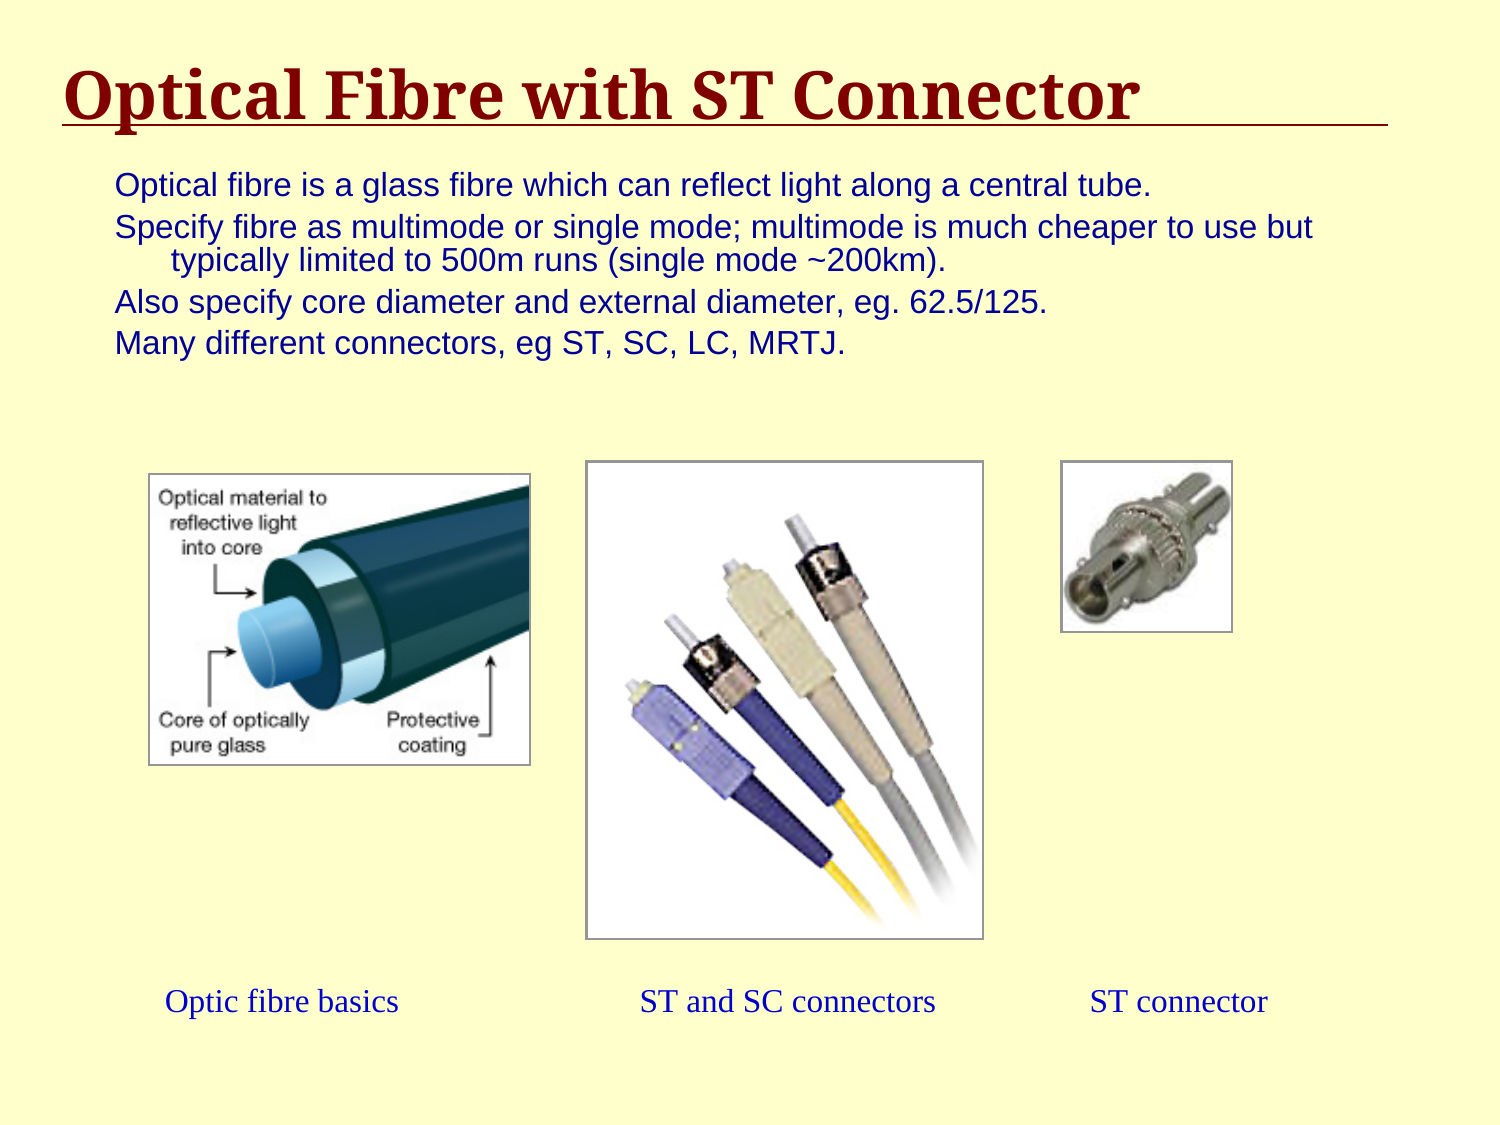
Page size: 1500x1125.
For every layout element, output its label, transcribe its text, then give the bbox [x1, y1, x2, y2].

text_box Optical fibre is a glass fibre which can reflect light along a central tube. Specify fibre as multimode or single mode; multimode is much cheaper to use but typically limited to 500m runs (single mode ~200km). Also specify core diameter and external diameter, eg. 62.5/125. Many different connectors, eg ST, SC, LC, MRTJ. [99, 162, 1350, 488]
picture [1063, 463, 1231, 631]
text_box Optic fibre basics [149, 975, 415, 1028]
text_box ST connector [1074, 975, 1284, 1028]
text_box ST and SC connectors [624, 975, 952, 1028]
picture [588, 463, 982, 938]
picture [150, 475, 529, 764]
